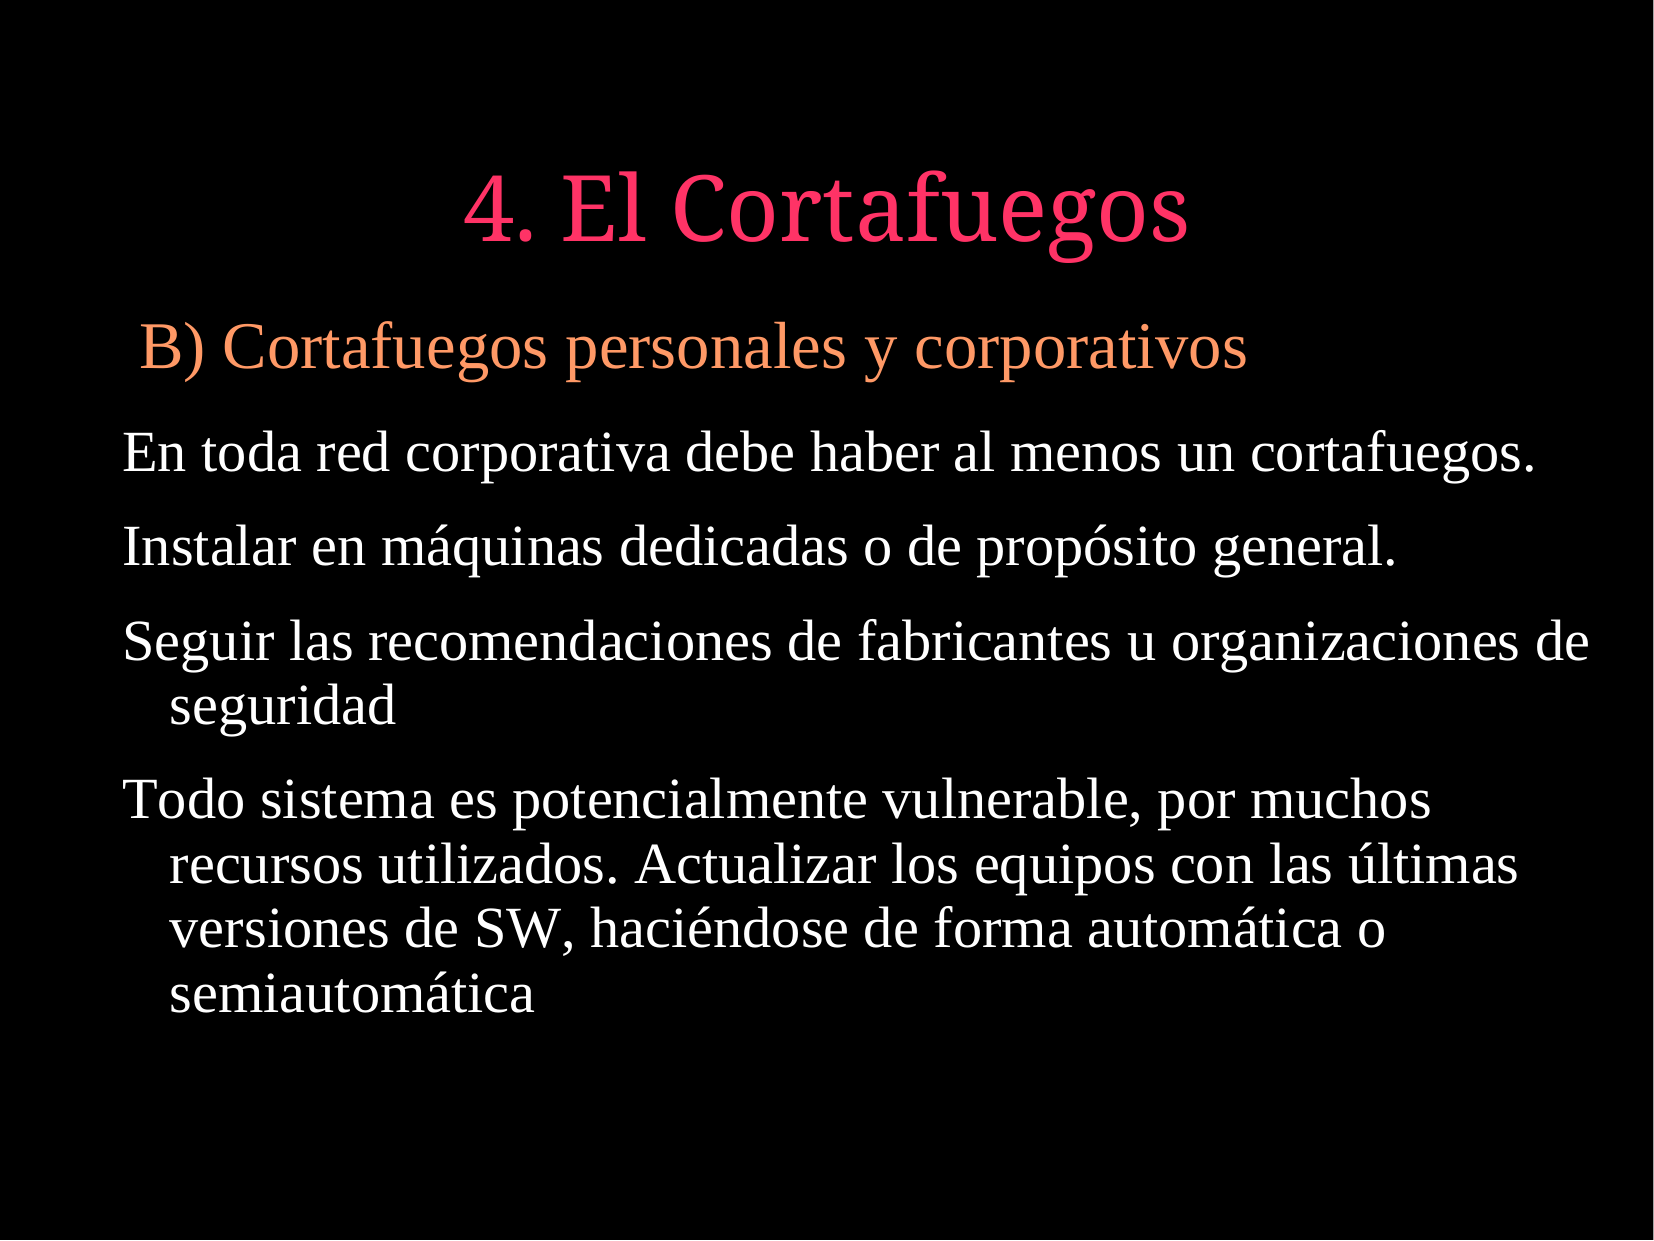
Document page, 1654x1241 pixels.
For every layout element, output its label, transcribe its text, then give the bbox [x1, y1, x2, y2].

title 4. El Cortafuegos [121, 102, 1534, 308]
text_box En toda red corporativa debe haber al menos un cortafuegos. Instalar en máquinas dedicadas o de propósito general. Seguir las recomendaciones de fabricantes u organizaciones de seguridad Todo sistema es potencialmente vulnerable, por muchos recursos utilizados. Actualizar los equipos con las últimas versiones de SW, haciéndose de forma automática o semiautomática [27, 419, 1632, 1227]
list B) Cortafuegos personales y corporativos [121, 308, 1534, 419]
